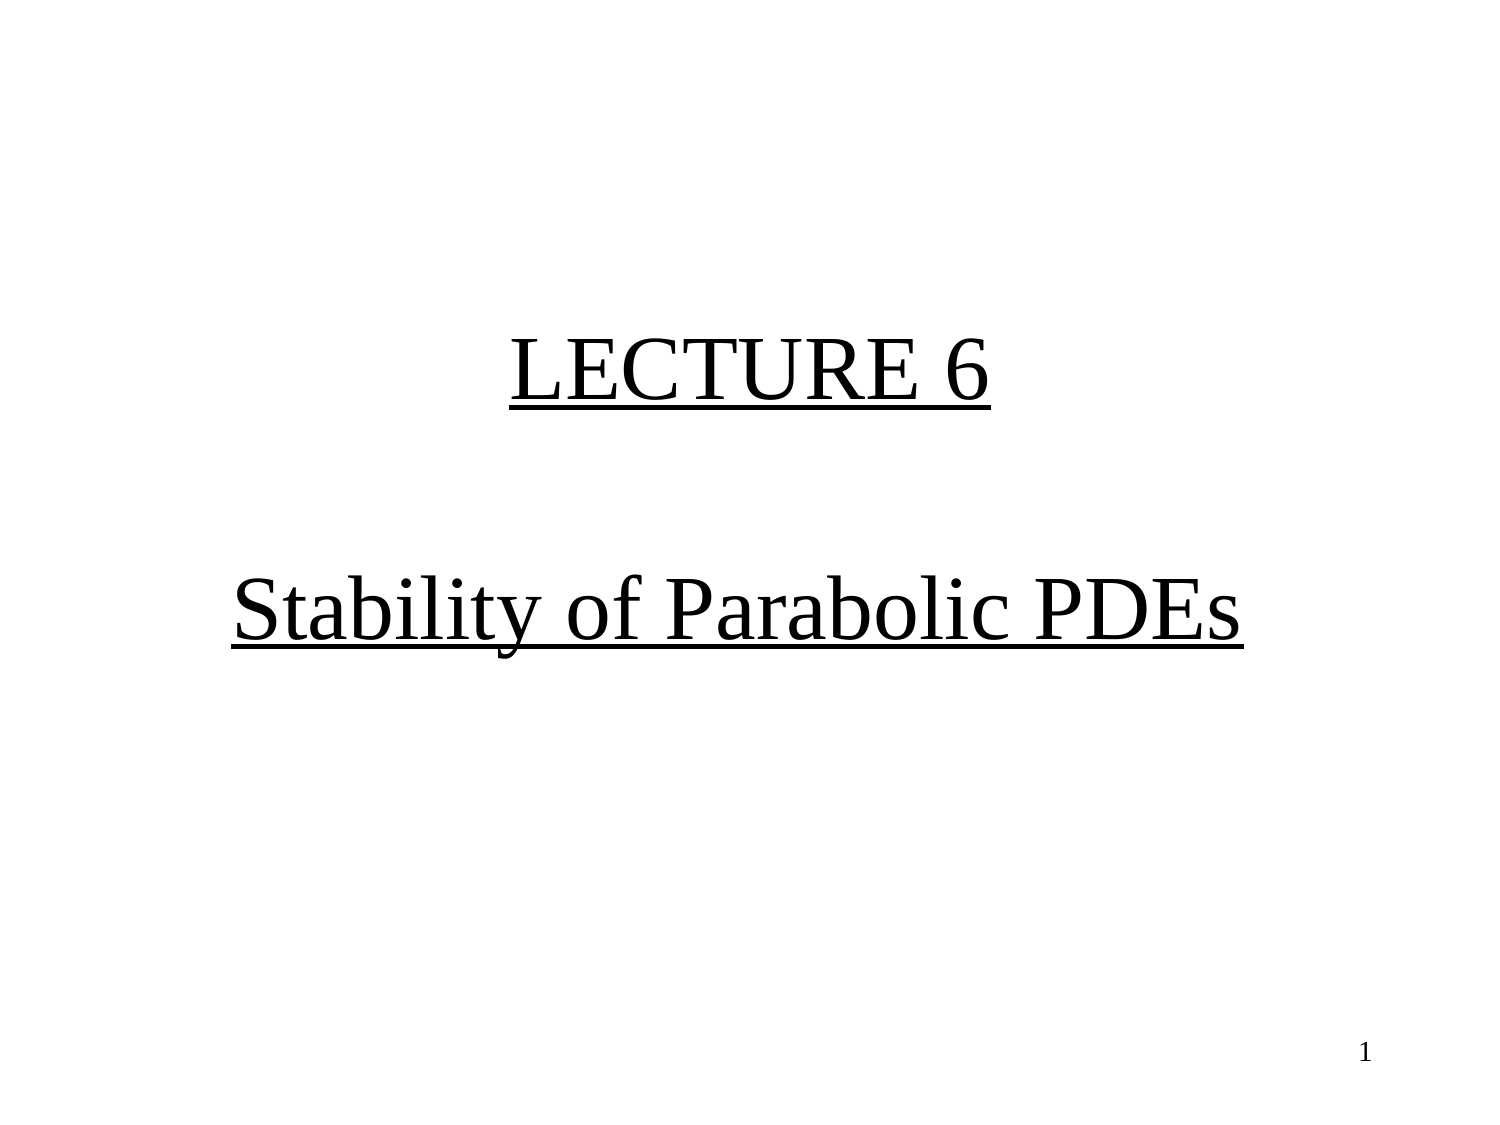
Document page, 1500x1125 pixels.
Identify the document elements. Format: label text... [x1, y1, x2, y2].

text_box <number> [1074, 1025, 1388, 1101]
title LECTURE 6 [112, 274, 1388, 463]
text_box Stability of Parabolic PDEs [212, 549, 1263, 838]
